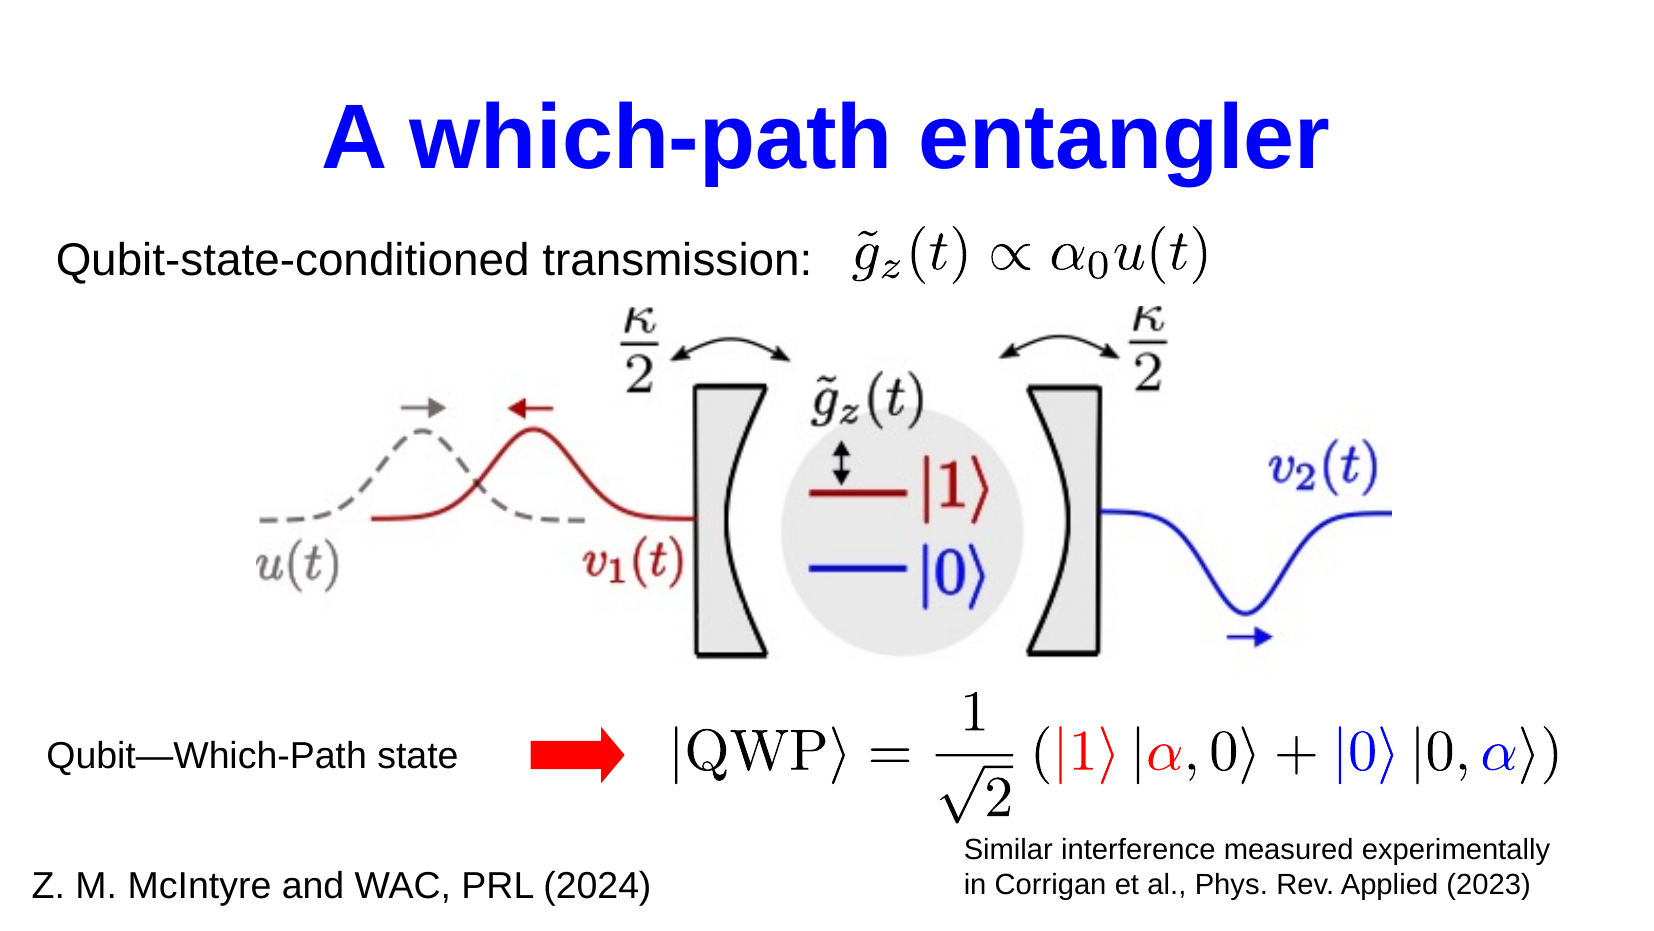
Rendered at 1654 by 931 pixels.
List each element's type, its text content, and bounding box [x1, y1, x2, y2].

text_box Qubit—Which-Path state [31, 727, 509, 785]
title A which-path entangler [113, 49, 1540, 230]
text_box [530, 726, 625, 784]
text_box Qubit-state-conditioned transmission: [40, 222, 841, 293]
picture [851, 226, 1207, 284]
picture [256, 306, 1560, 826]
text_box Z. M. McIntyre and WAC, PRL (2024) [16, 856, 950, 931]
text_box Similar interference measured experimentally in Corrigan et al., Phys. Rev. Applied (2023) [949, 823, 1654, 908]
